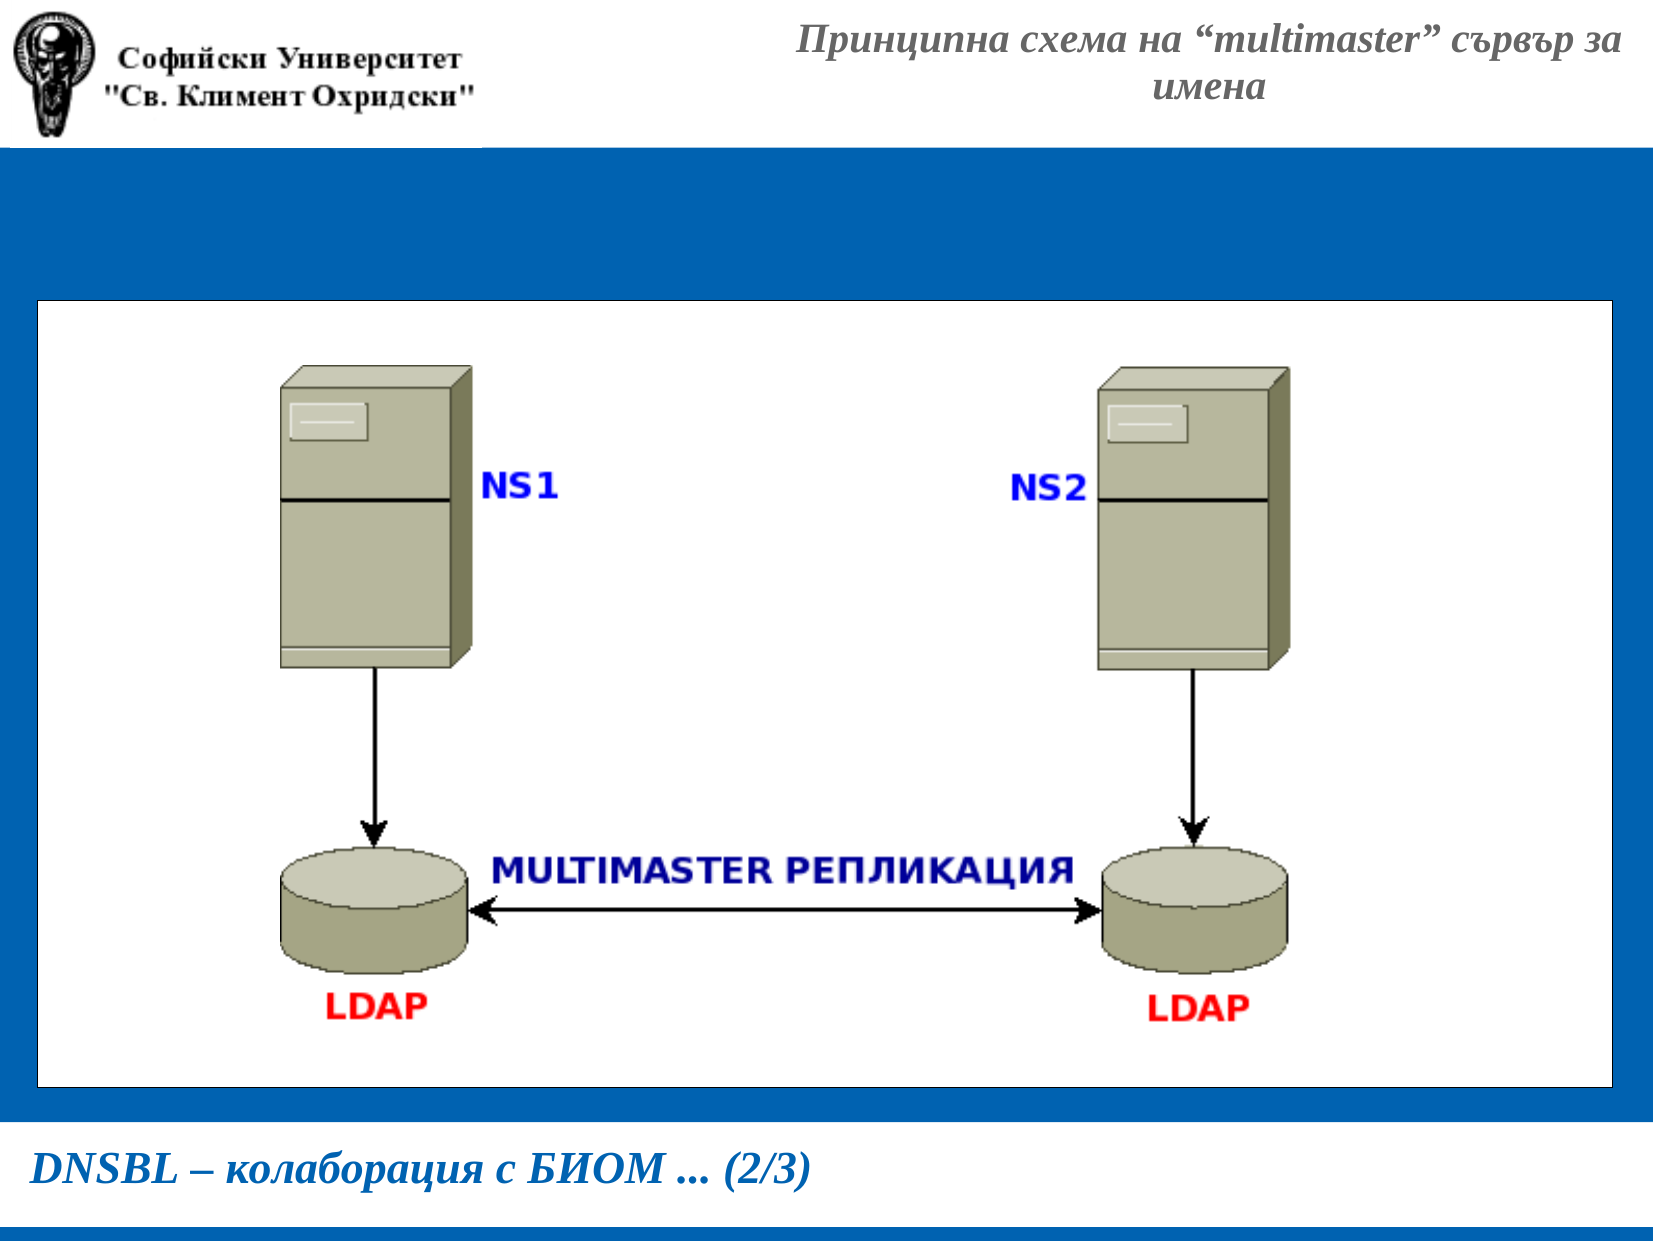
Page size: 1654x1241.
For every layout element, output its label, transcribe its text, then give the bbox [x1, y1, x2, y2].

picture [280, 365, 1293, 1051]
text_box DNSBL – колаборация с БИОМ ... (2/3) [29, 1143, 834, 1211]
picture [10, 0, 482, 148]
text_box Принципна схема на “multimaster” сървър за имена [0, 147, 1653, 1123]
title Принципна схема на “multimaster” сървър за имена [767, 0, 1652, 124]
text_box [37, 300, 1613, 1088]
